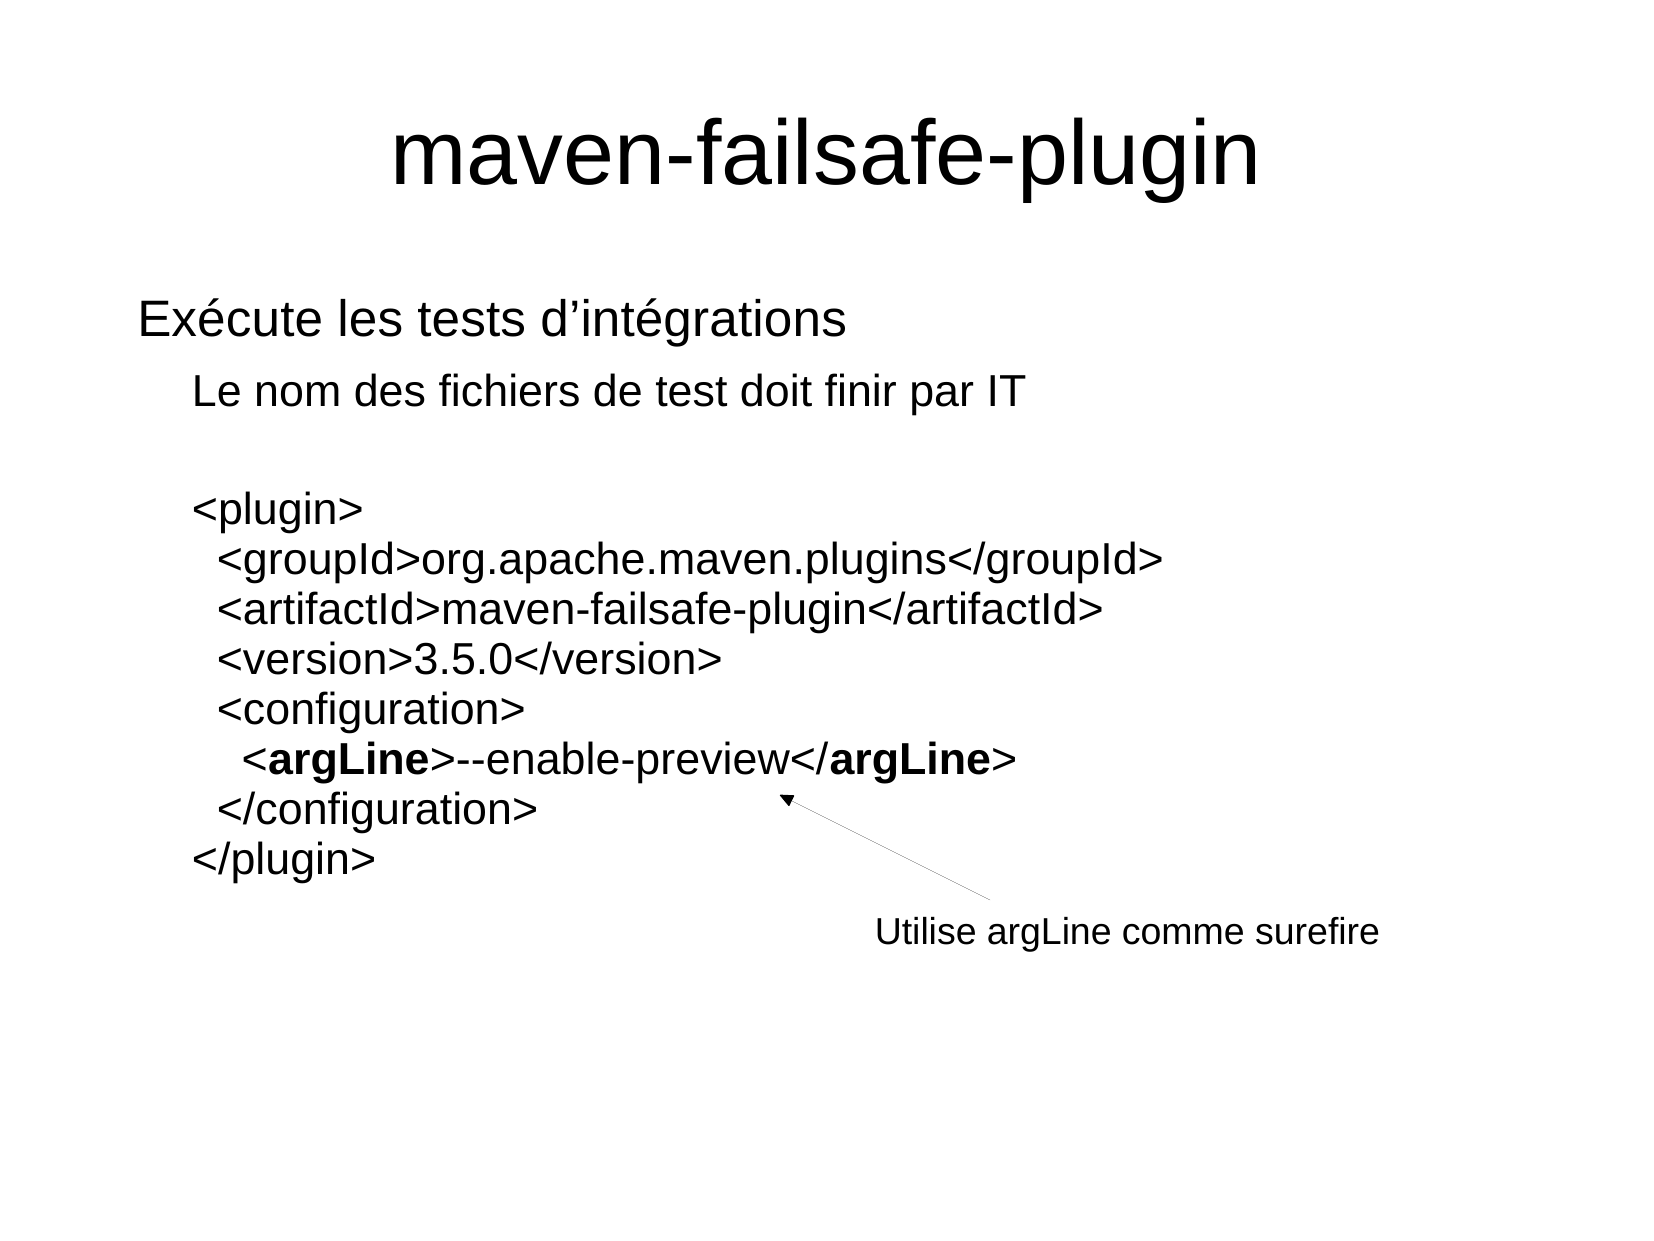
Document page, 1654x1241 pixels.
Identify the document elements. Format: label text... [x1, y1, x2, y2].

text_box Utilise argLine comme surefire [860, 903, 1397, 961]
list Exécute les tests d’intégrations Le nom des fichiers de test doit finir par IT <plugin> <groupId>org.apache.maven.plugins</groupId> <artifactId>maven-failsafe-plugin</artifactId> <version>3.5.0</version> <configuration> <argLine>--enable-preview</argLine> </configuration> </plugin> [82, 290, 1571, 1010]
title maven-failsafe-plugin [82, 49, 1571, 257]
